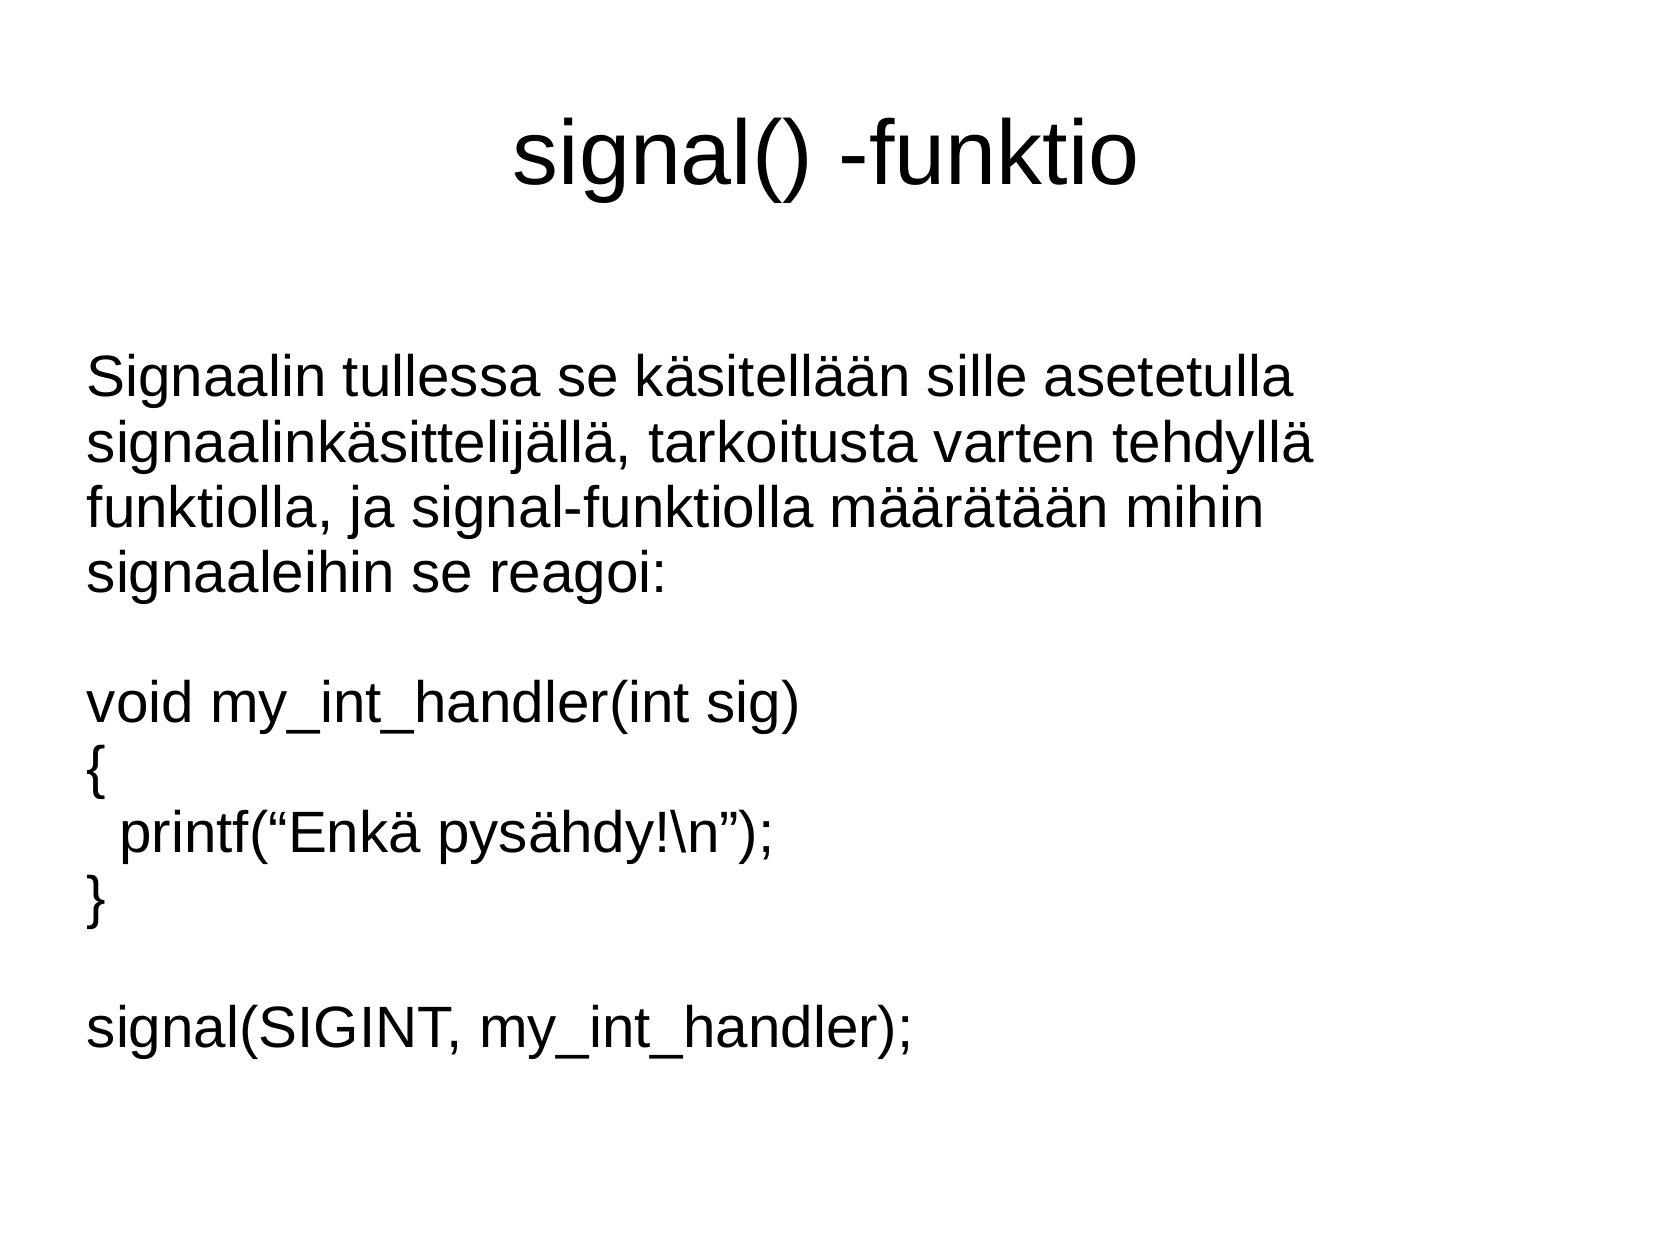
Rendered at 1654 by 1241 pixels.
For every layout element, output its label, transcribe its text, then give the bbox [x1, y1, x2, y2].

title signal() -funktio [82, 56, 1571, 250]
subtitle Signaalin tullessa se käsitellään sille asetetulla signaalinkäsittelijällä, tarkoitusta varten tehdyllä funktiolla, ja signal-funktiolla määrätään mihin signaaleihin se reagoi: void my_int_handler(int sig) { printf(“Enkä pysähdy!\n”); } signal(SIGINT, my_int_handler); [86, 300, 1576, 1104]
